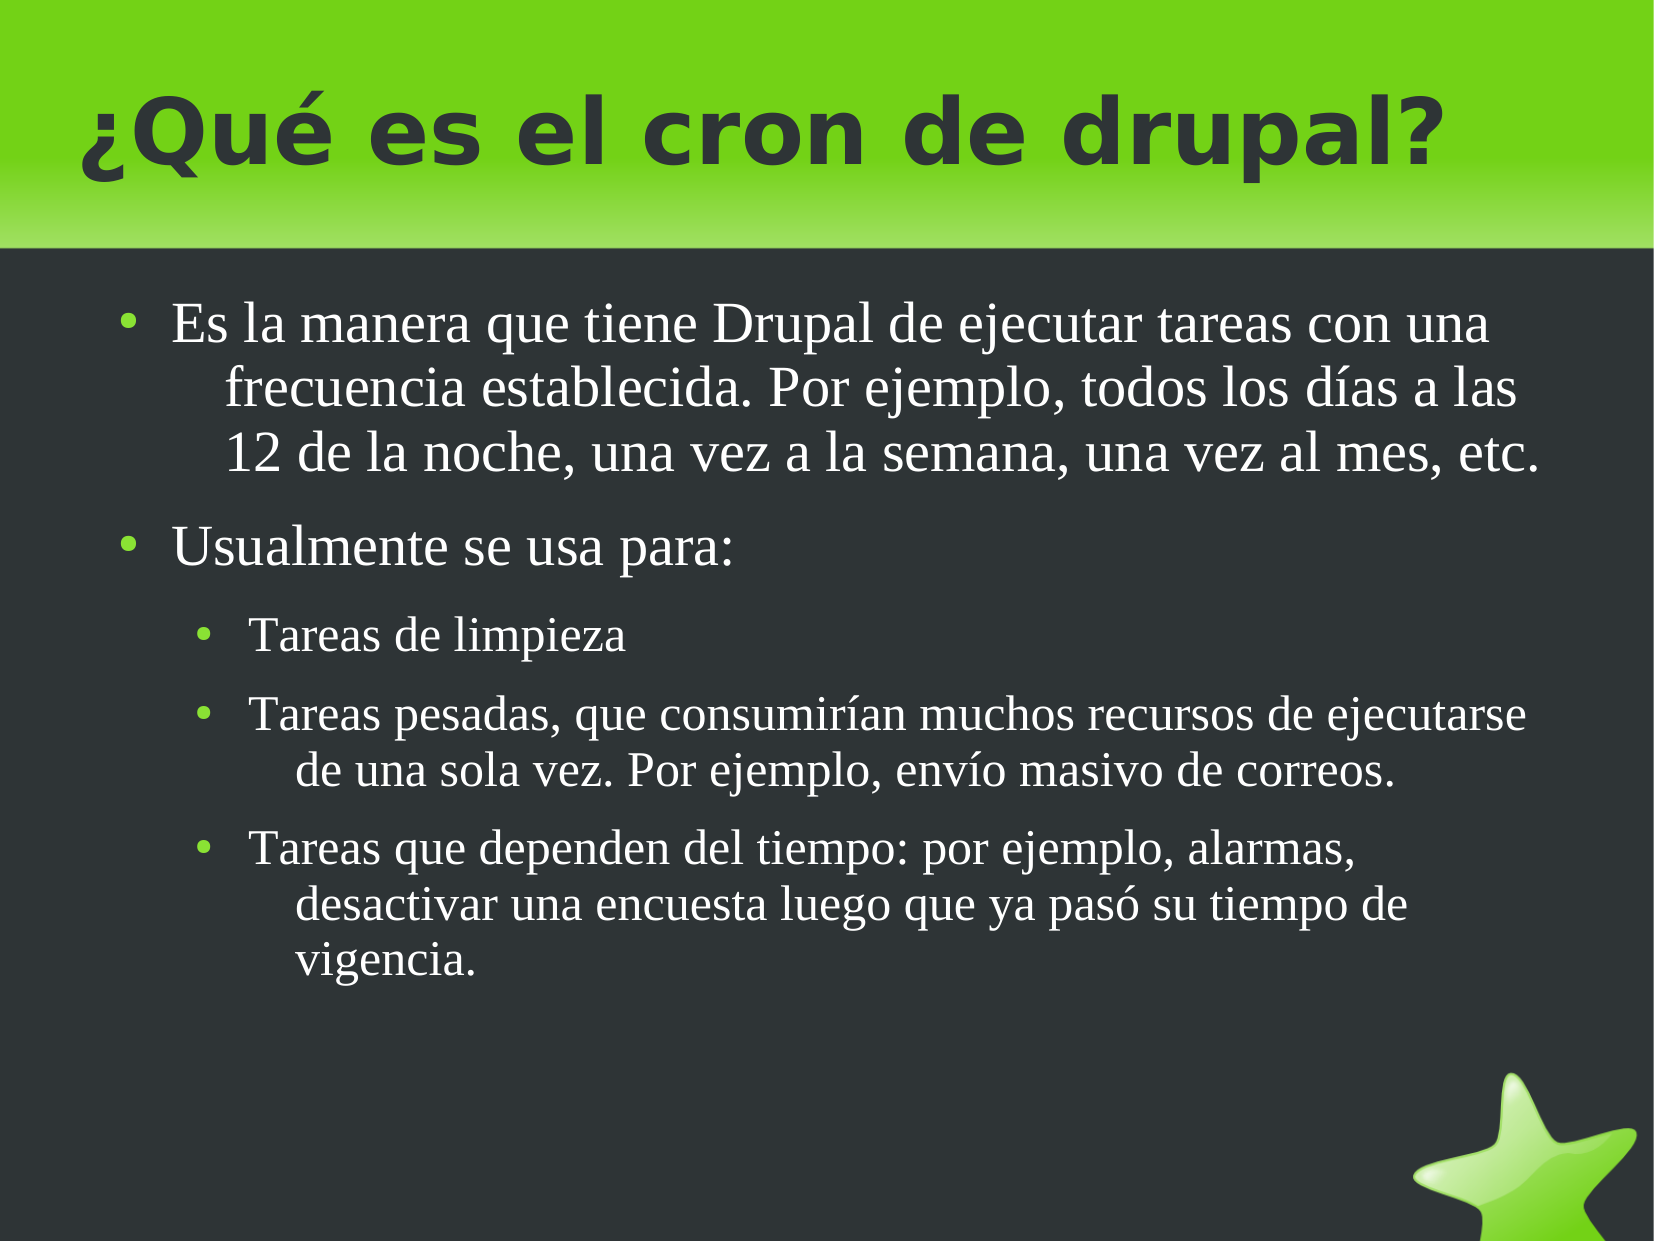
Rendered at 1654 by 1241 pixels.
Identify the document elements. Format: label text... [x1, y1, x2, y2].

title ¿Qué es el cron de drupal? [76, 29, 1565, 237]
list Es la manera que tiene Drupal de ejecutar tareas con una frecuencia establecida. Por ejemplo, todos los días a las 12 de la noche, una vez a la semana, una vez al mes, etc. Usualmente se usa para: Tareas de limpieza Tareas pesadas, que consumirían muchos recursos de ejecutarse de una sola vez. Por ejemplo, envío masivo de correos. Tareas que dependen del tiempo: por ejemplo, alarmas, desactivar una encuesta luego que ya pasó su tiempo de vigencia. [82, 290, 1571, 1094]
picture [0, 0, 1654, 1241]
